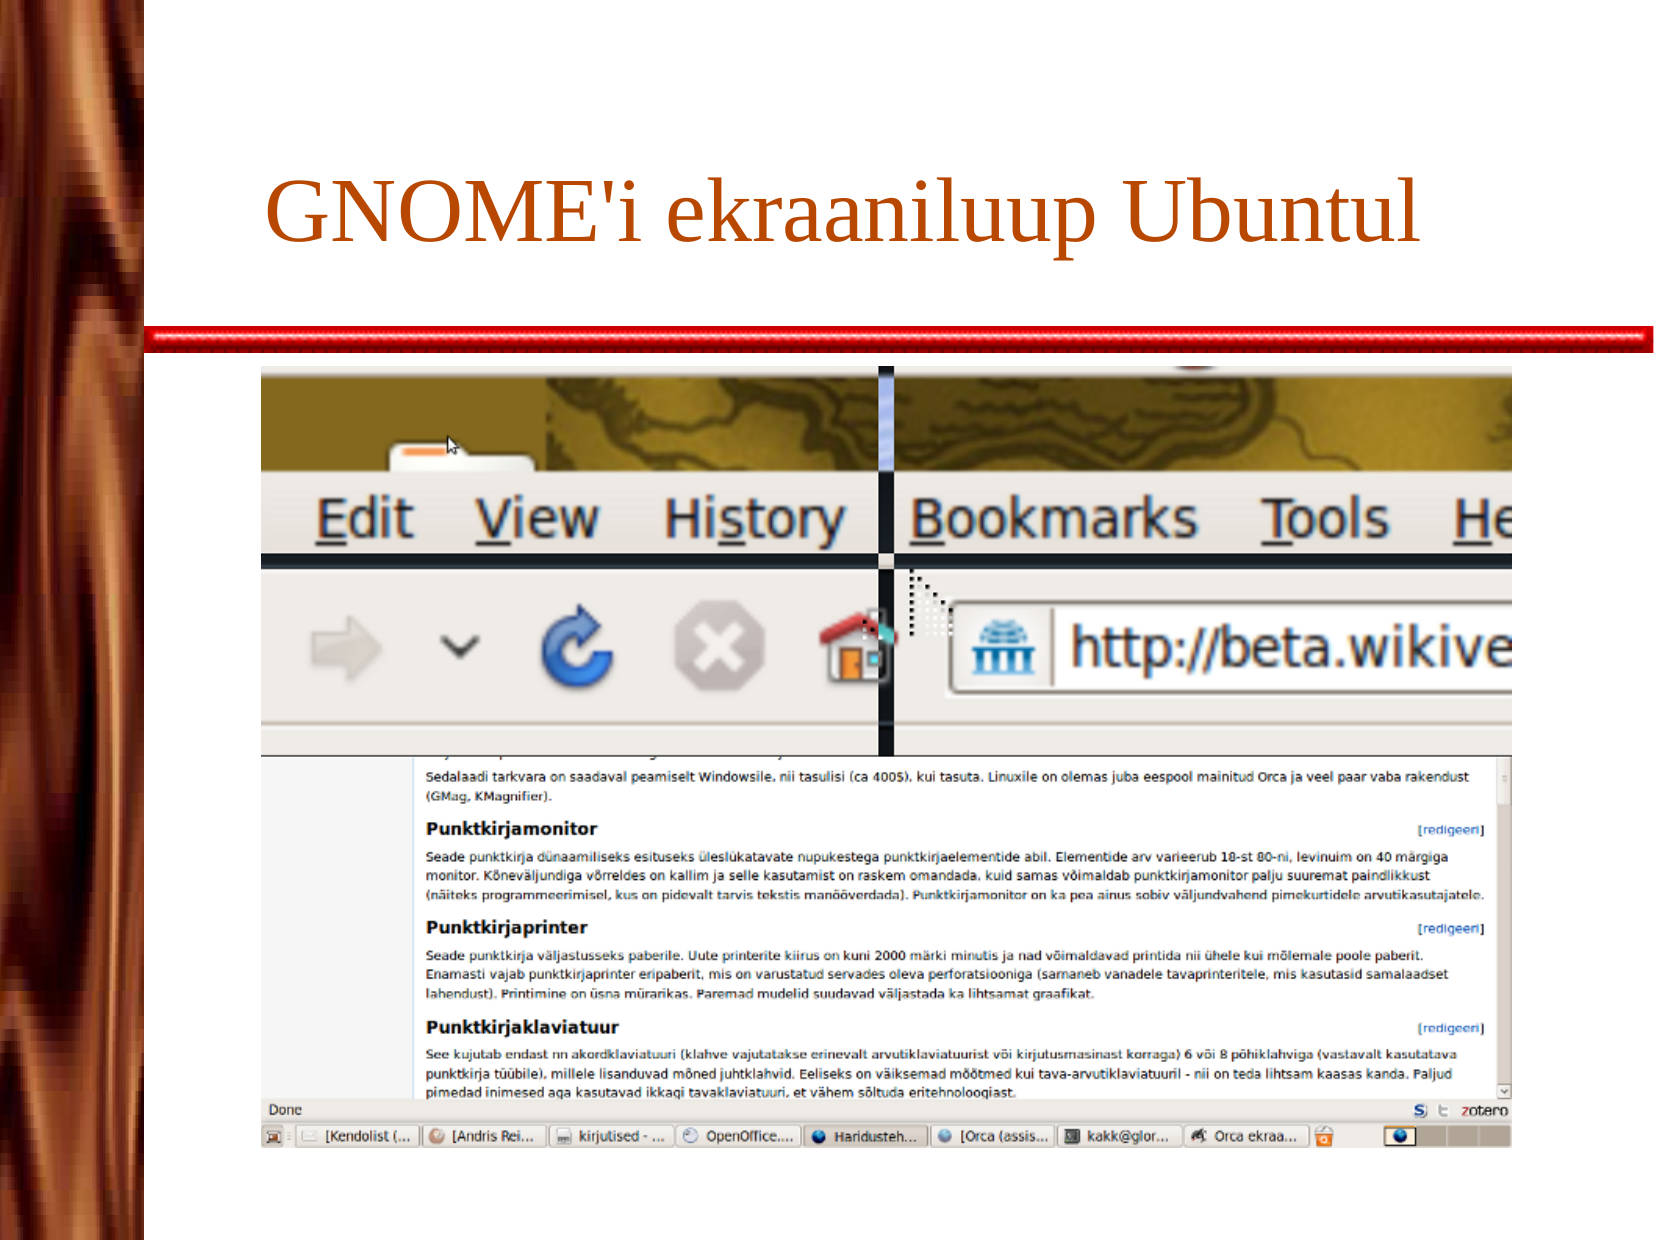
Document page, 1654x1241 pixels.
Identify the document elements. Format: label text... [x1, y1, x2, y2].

title GNOME'i ekraaniluup Ubuntul [121, 100, 1533, 312]
picture [261, 366, 1512, 1148]
picture [0, 0, 1654, 1240]
